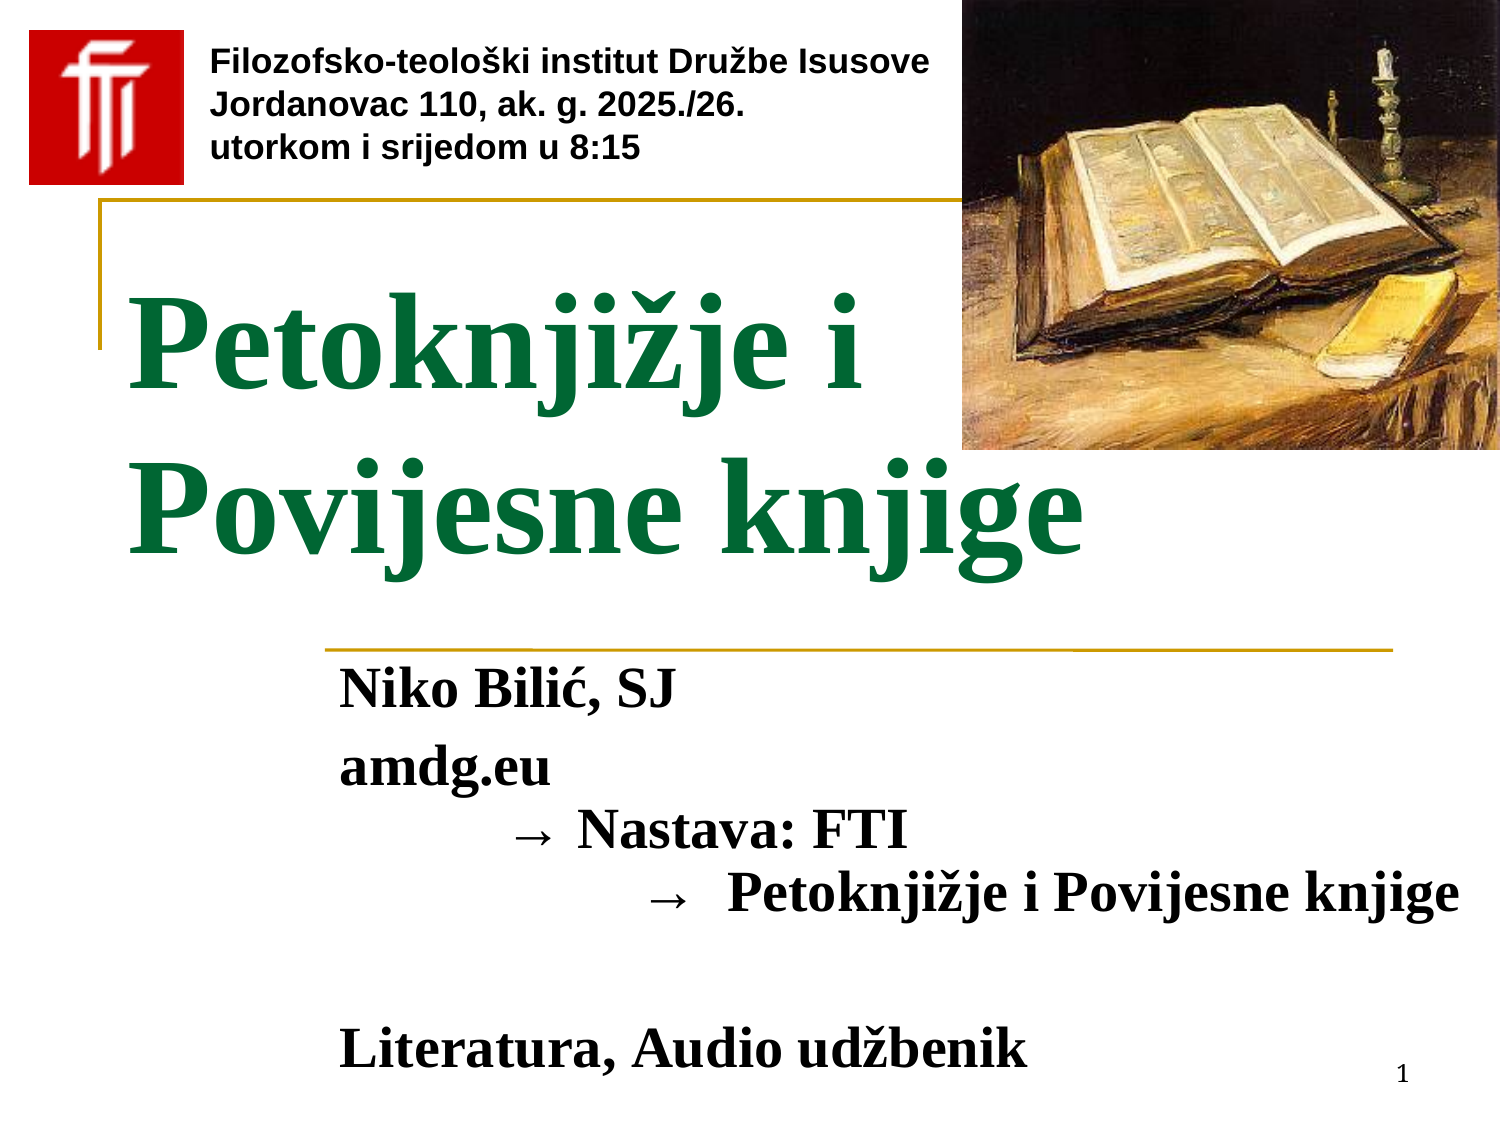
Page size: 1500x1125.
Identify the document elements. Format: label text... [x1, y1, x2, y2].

text_box Petoknjižje i Povijesne knjige [112, 243, 1399, 598]
text_box Niko Bilić, SJ amdg.eu → Nastava: FTI → Petoknjižje i Povijesne knjige Literatura, Audio udžbenik [324, 649, 1500, 1125]
picture [29, 30, 184, 185]
text_box Filozofsko-teološki institut Družbe Isusove Jordanovac 110, ak. g. 2025./26. utorkom i srijedom u 8:15 [194, 30, 963, 174]
picture [962, 0, 1500, 450]
